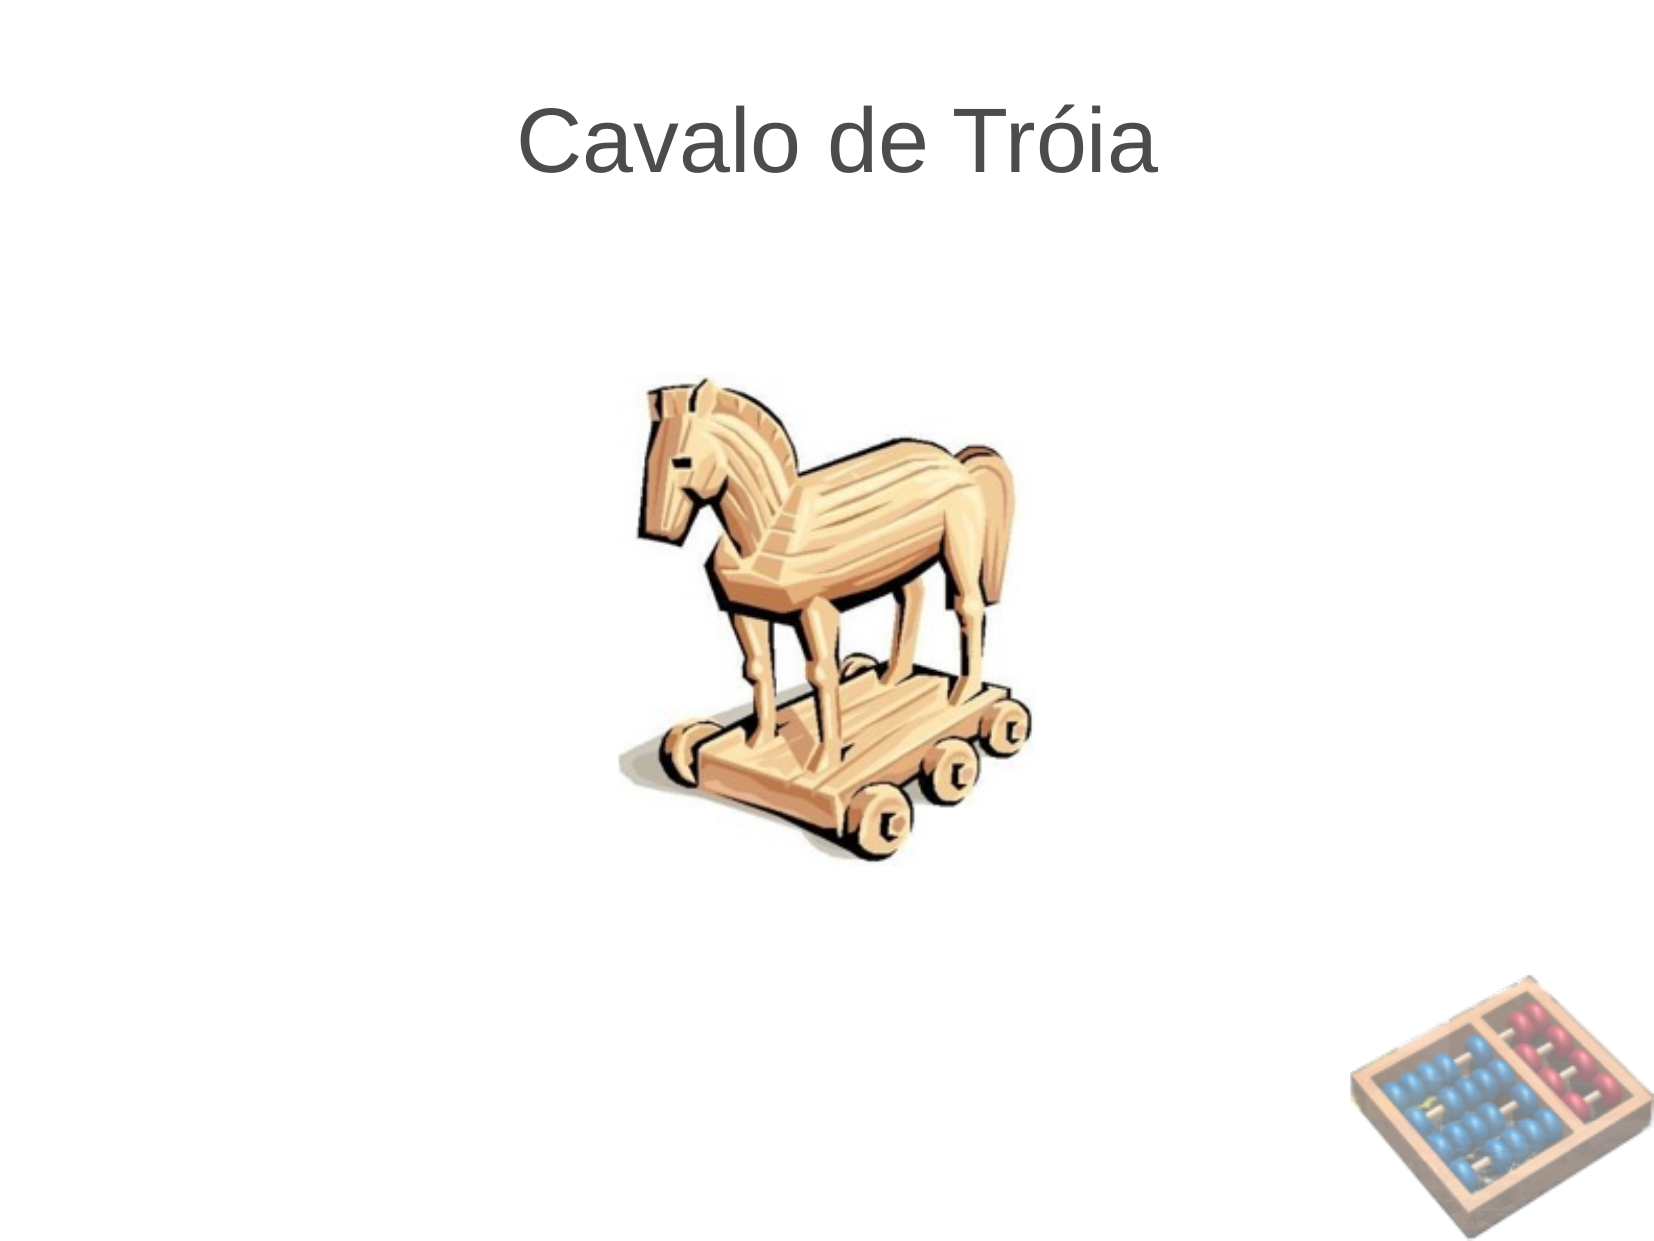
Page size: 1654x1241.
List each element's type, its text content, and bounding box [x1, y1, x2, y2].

picture [618, 374, 1036, 866]
title Cavalo de Tróia [75, 37, 1601, 245]
